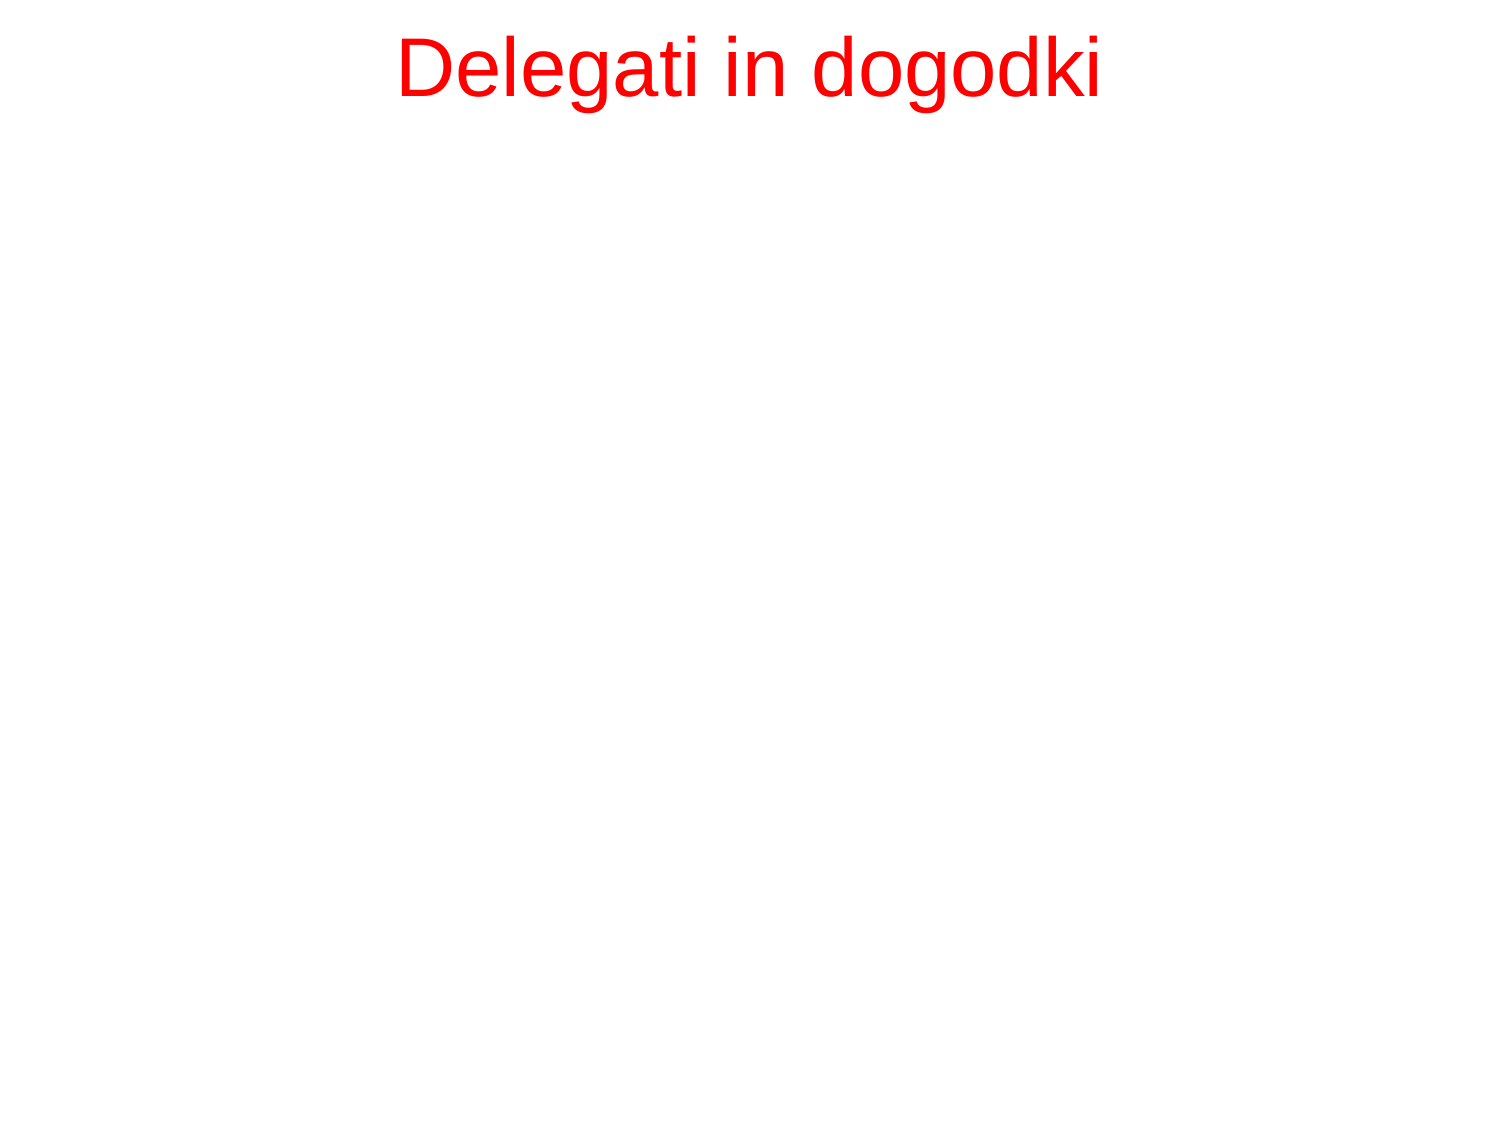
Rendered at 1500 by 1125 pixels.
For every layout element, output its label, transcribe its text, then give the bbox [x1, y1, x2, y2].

title Delegati in dogodki [112, 0, 1388, 126]
